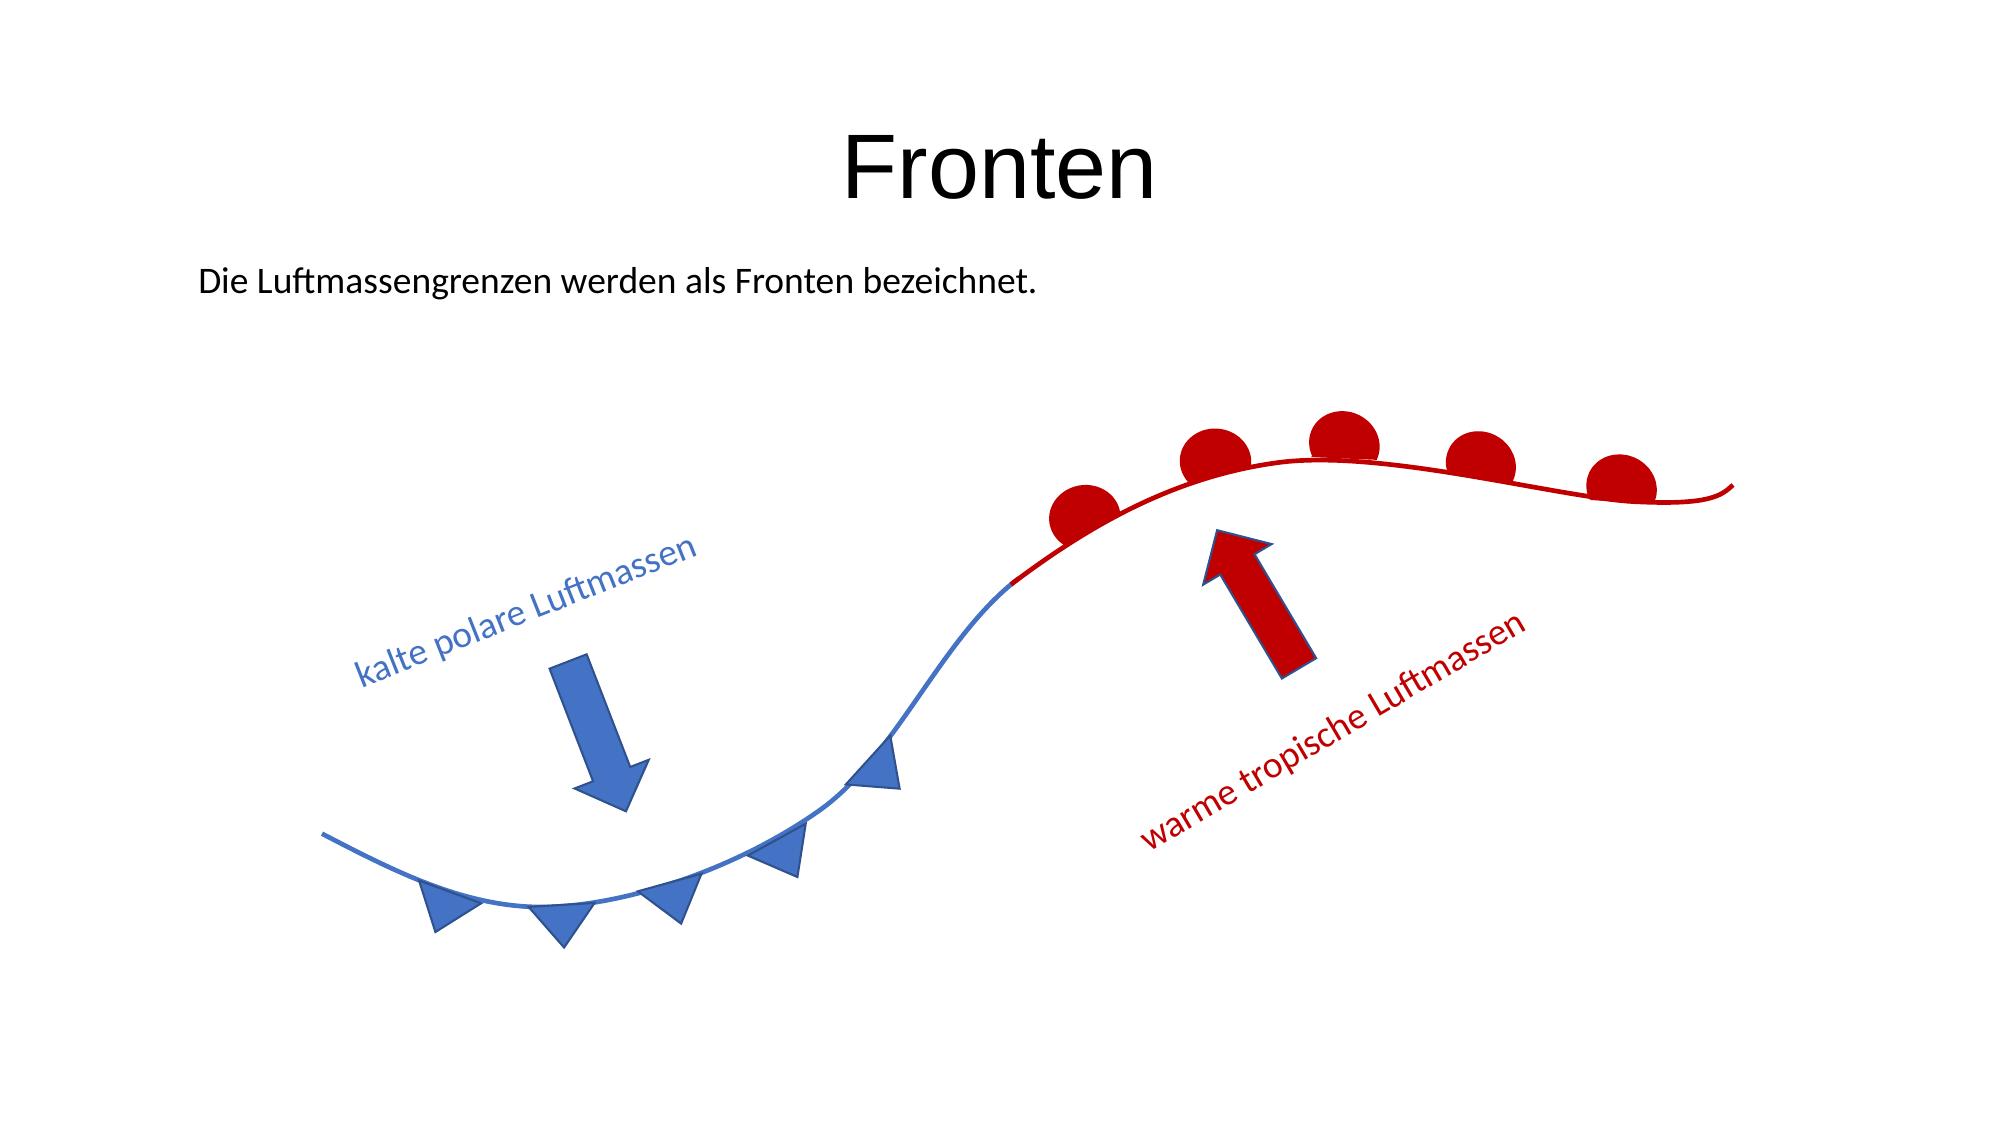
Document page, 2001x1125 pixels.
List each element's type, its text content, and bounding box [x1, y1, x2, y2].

text_box [419, 880, 482, 933]
text_box [845, 735, 900, 789]
text_box [549, 654, 649, 812]
text_box [747, 823, 806, 878]
text_box [528, 902, 595, 948]
title Fronten [137, 59, 1863, 278]
text_box [1446, 432, 1515, 483]
text_box Die Luftmassengrenzen werden als Fronten bezeichnet. [183, 248, 1836, 309]
text_box [1180, 429, 1251, 483]
text_box kalte polare Luftmassen [331, 502, 731, 709]
text_box [1587, 455, 1656, 503]
text_box [637, 873, 702, 924]
text_box [1203, 530, 1317, 679]
text_box [1050, 486, 1120, 545]
text_box warme tropische Luftmassen [1113, 580, 1554, 874]
text_box [1310, 412, 1379, 459]
